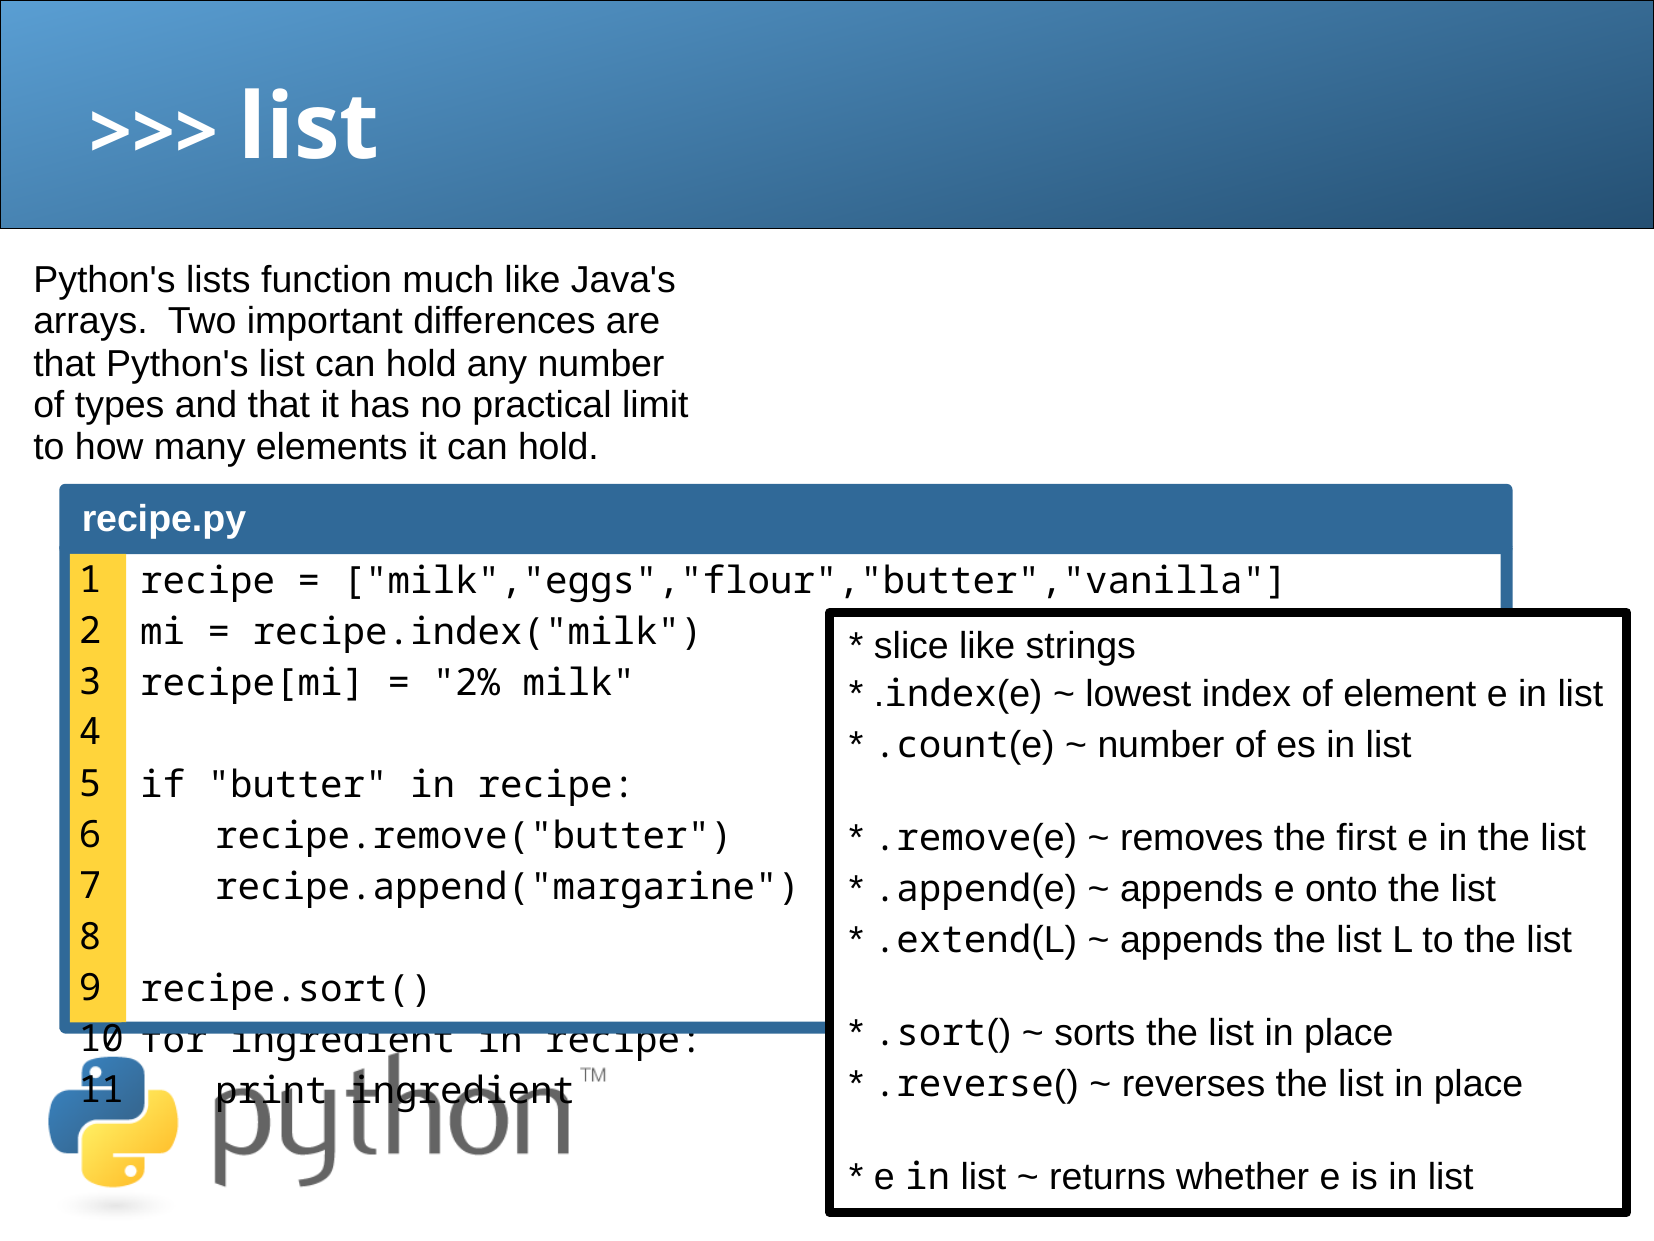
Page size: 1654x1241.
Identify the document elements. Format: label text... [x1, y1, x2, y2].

text_box recipe.py [67, 492, 646, 550]
picture [326, 1034, 337, 1040]
picture [108, 1034, 118, 1048]
picture [573, 1034, 584, 1040]
picture [281, 1034, 291, 1050]
picture [167, 1034, 179, 1050]
text_box recipe = ["milk","eggs","flour","butter","vanilla"] mi = recipe.index("milk") recipe[mi] = "2% milk" if "butter" in recipe: recipe.remove("butter") recipe.append("margarine") recipe.sort() for ingredient in recipe: print ingredient [140, 554, 1487, 769]
text_box >>> list [75, 53, 1576, 188]
text_box Python's lists function much like Java's arrays. Two important differences are that Python's list can hold any number of types and that it has no practical limit to how many elements it can hold. [18, 250, 705, 476]
text_box [0, 0, 1654, 229]
picture [641, 1034, 652, 1050]
picture [106, 1034, 112, 1042]
text_box [65, 489, 1507, 549]
text_box 1 2 3 4 5 6 7 8 9 10 11 [64, 544, 140, 1025]
picture [348, 1034, 358, 1050]
text_box * slice like strings * .index(e) ~ lowest index of element e in list * .count(e) ~ number of es in list * .remove(e) ~ removes the first e in the list * .append(e) ~ appends e onto the list * .extend(L) ~ appends the list L to the list * .sort() ~ sorts the list in place * .reverse() ~ reverses the list in place * e in list ~ returns whether e is in list [829, 612, 1627, 1143]
picture [0, 1018, 660, 1241]
picture [393, 1034, 404, 1040]
